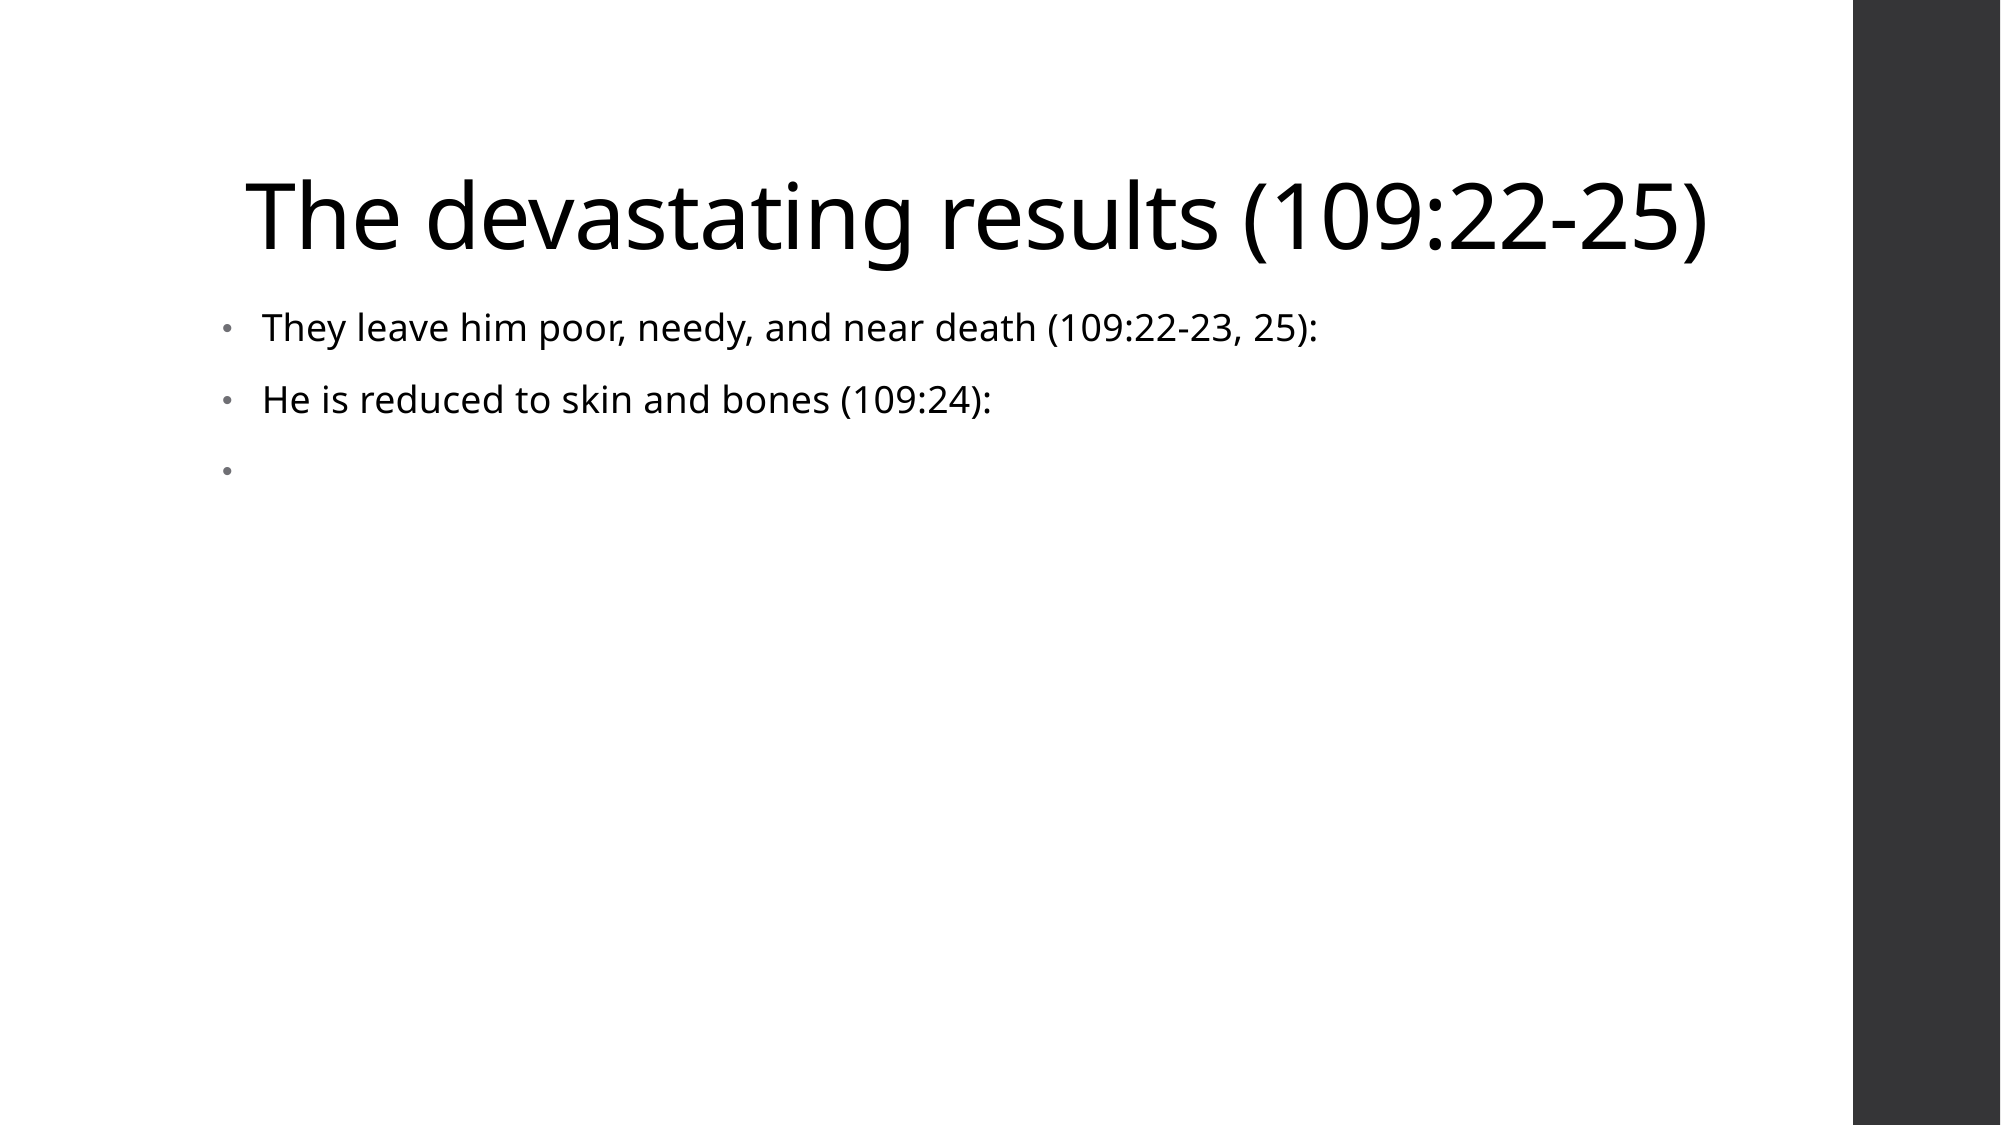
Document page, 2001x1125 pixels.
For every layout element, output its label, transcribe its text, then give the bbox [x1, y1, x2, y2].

list They leave him poor, needy, and near death (109:22-23, 25): He is reduced to skin and bones (109:24): [206, 299, 1617, 1014]
title The devastating results (109:22-25) [206, 60, 1797, 278]
